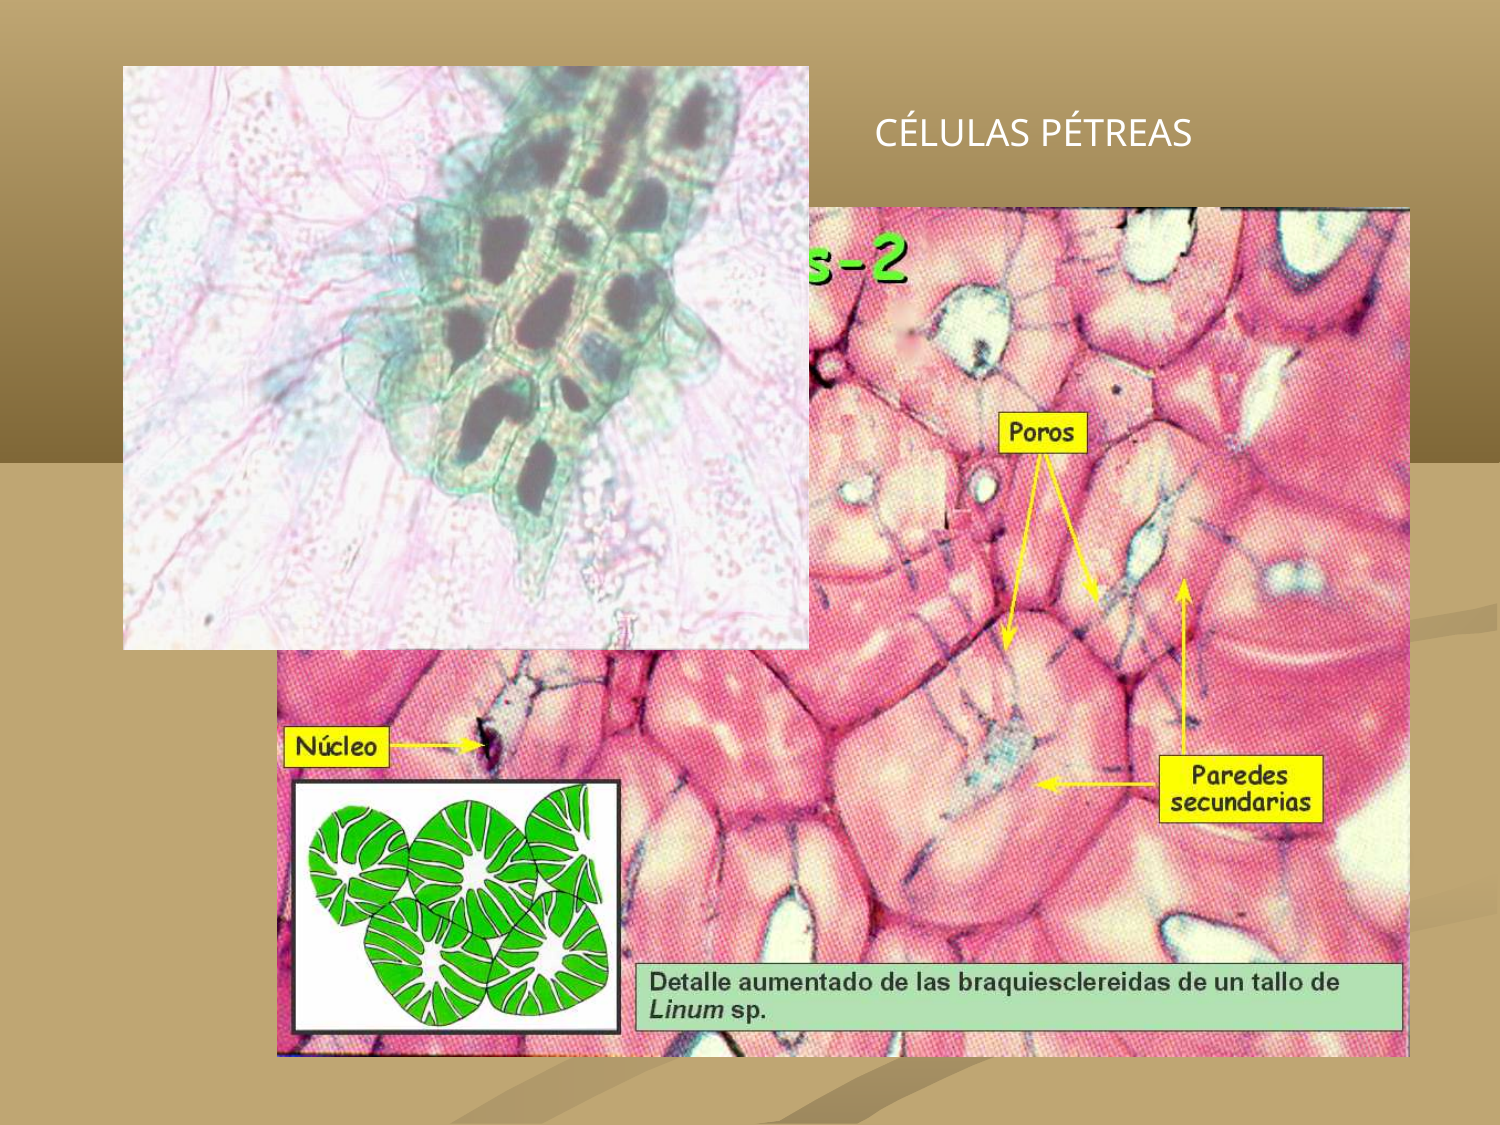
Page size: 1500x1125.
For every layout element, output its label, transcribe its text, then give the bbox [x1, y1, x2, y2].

text_box CÉLULAS PÉTREAS [859, 101, 1208, 163]
picture [123, 66, 1410, 1058]
